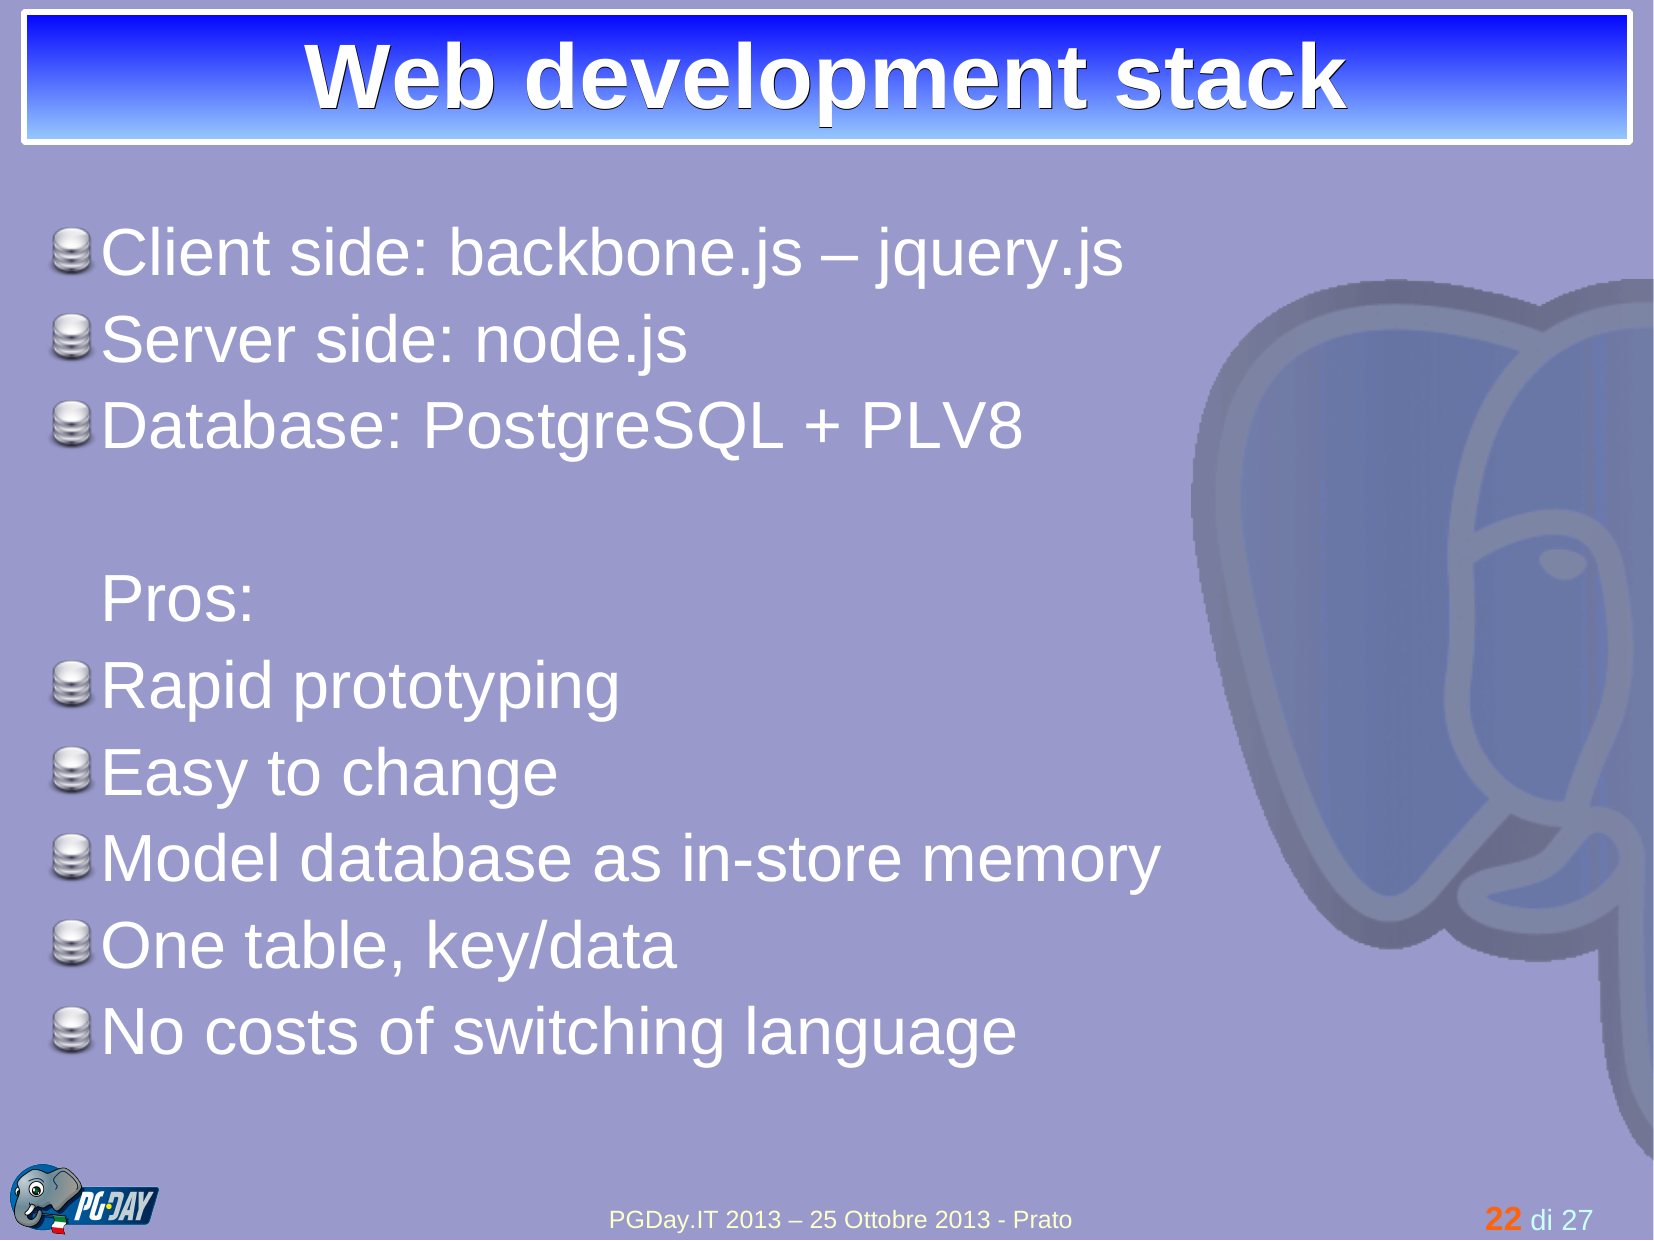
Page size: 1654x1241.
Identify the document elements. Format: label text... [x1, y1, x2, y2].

list Client side: backbone.js – jquery.js Server side: node.js Database: PostgreSQL + PLV8 Pros: Rapid prototyping Easy to change Model database as in-store memory One table, key/data No costs of switching language [29, 215, 1625, 1152]
picture [1191, 279, 1654, 1182]
picture [9, 1163, 160, 1236]
title Web development stack [23, 11, 1630, 142]
